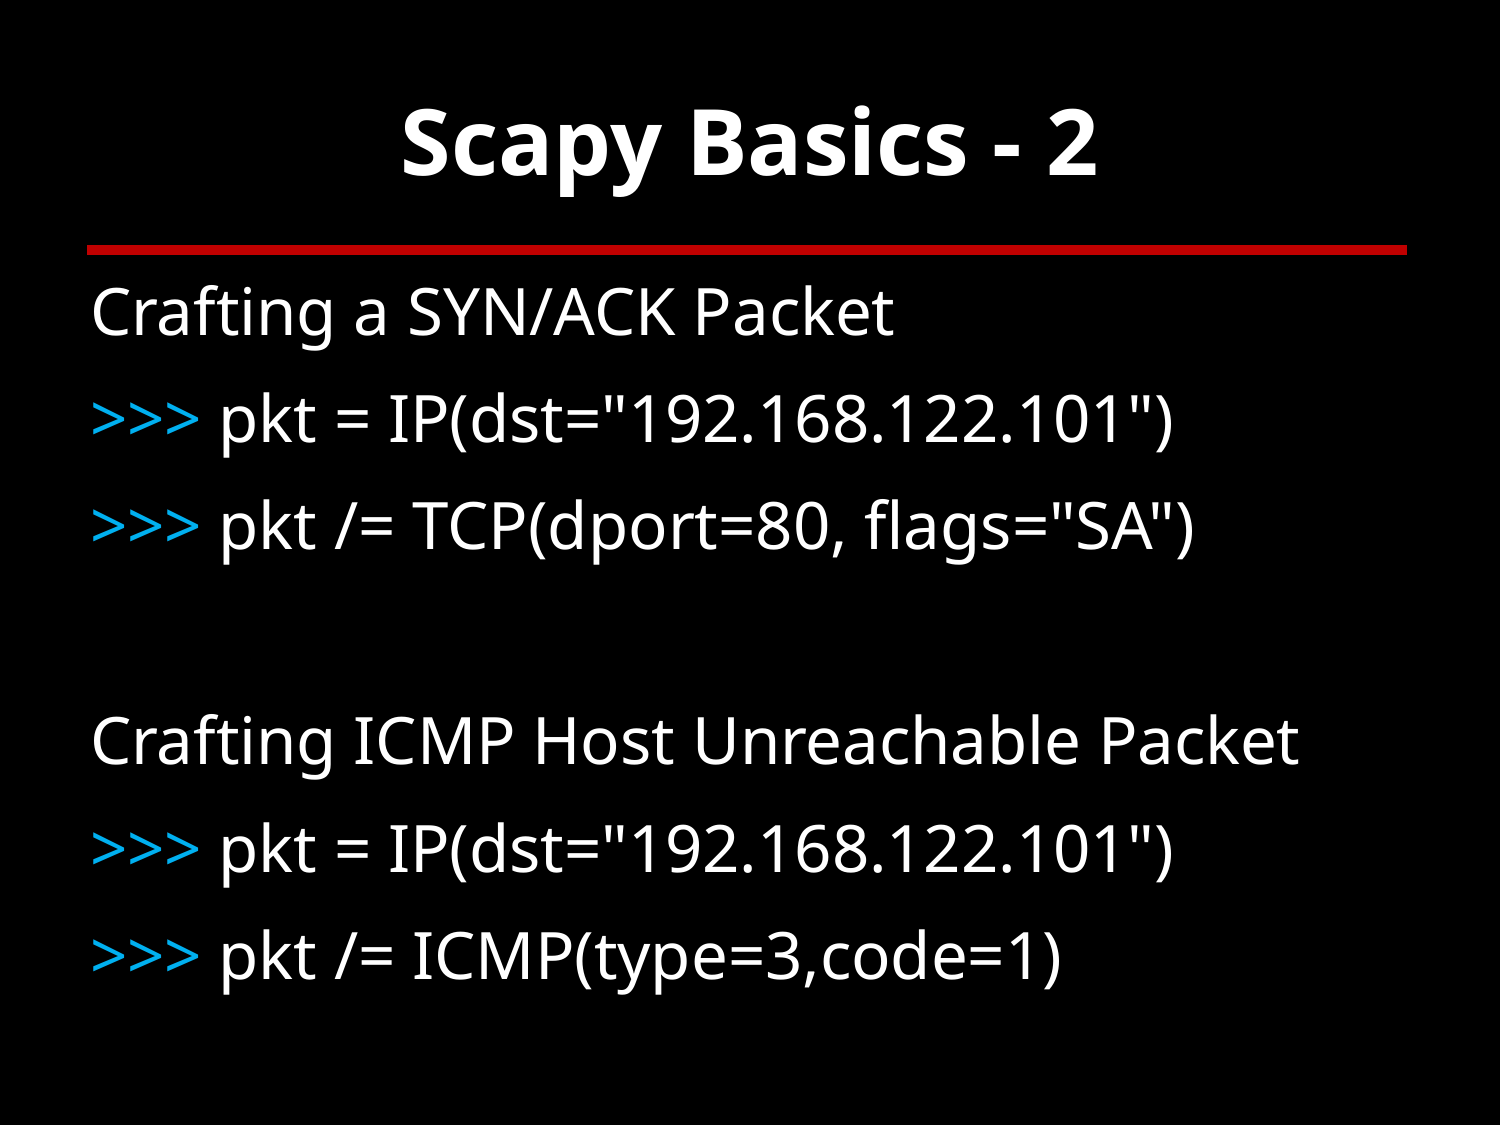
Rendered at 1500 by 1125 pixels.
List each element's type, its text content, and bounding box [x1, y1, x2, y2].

title Scapy Basics - 2 [75, 45, 1425, 233]
list Crafting a SYN/ACK Packet >>> pkt = IP(dst="192.168.122.101") >>> pkt /= TCP(dport=80, flags="SA") Crafting ICMP Host Unreachable Packet >>> pkt = IP(dst="192.168.122.101") >>> pkt /= ICMP(type=3,code=1) [75, 262, 1425, 1005]
